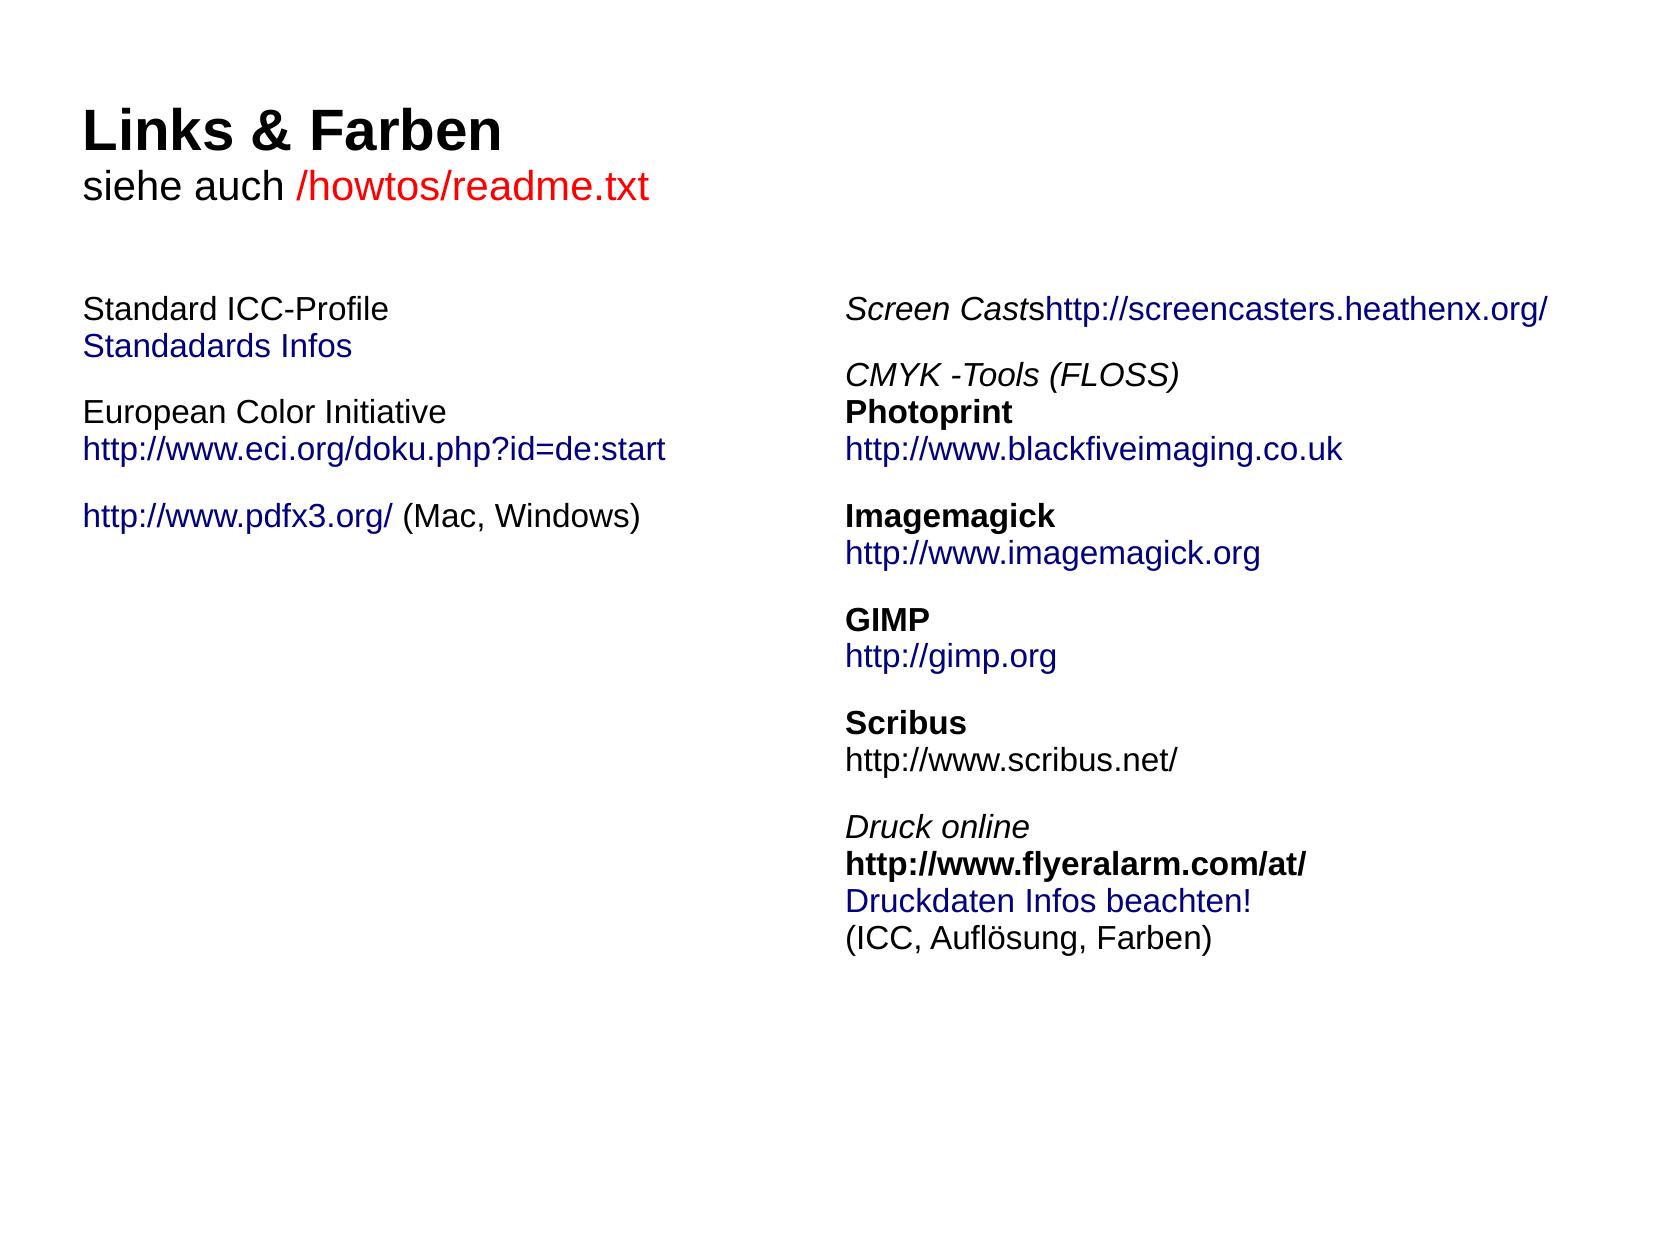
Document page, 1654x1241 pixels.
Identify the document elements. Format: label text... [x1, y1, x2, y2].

list Screen Castshttp://screencasters.heathenx.org/ CMYK -Tools (FLOSS) Photoprint http://www.blackfiveimaging.co.uk Imagemagick http://www.imagemagick.org GIMP http://gimp.org Scribus http://www.scribus.net/ Druck online http://www.flyeralarm.com/at/ Druckdaten Infos beachten! (ICC, Auflösung, Farben) [845, 290, 1572, 1125]
list Standard ICC-Profile Standadards Infos European Color Initiativehttp://www.eci.org/doku.php?id=de:start http://www.pdfx3.org/ (Mac, Windows) [82, 290, 809, 1140]
title Links & Farben siehe auch /howtos/readme.txt [82, 49, 1571, 257]
